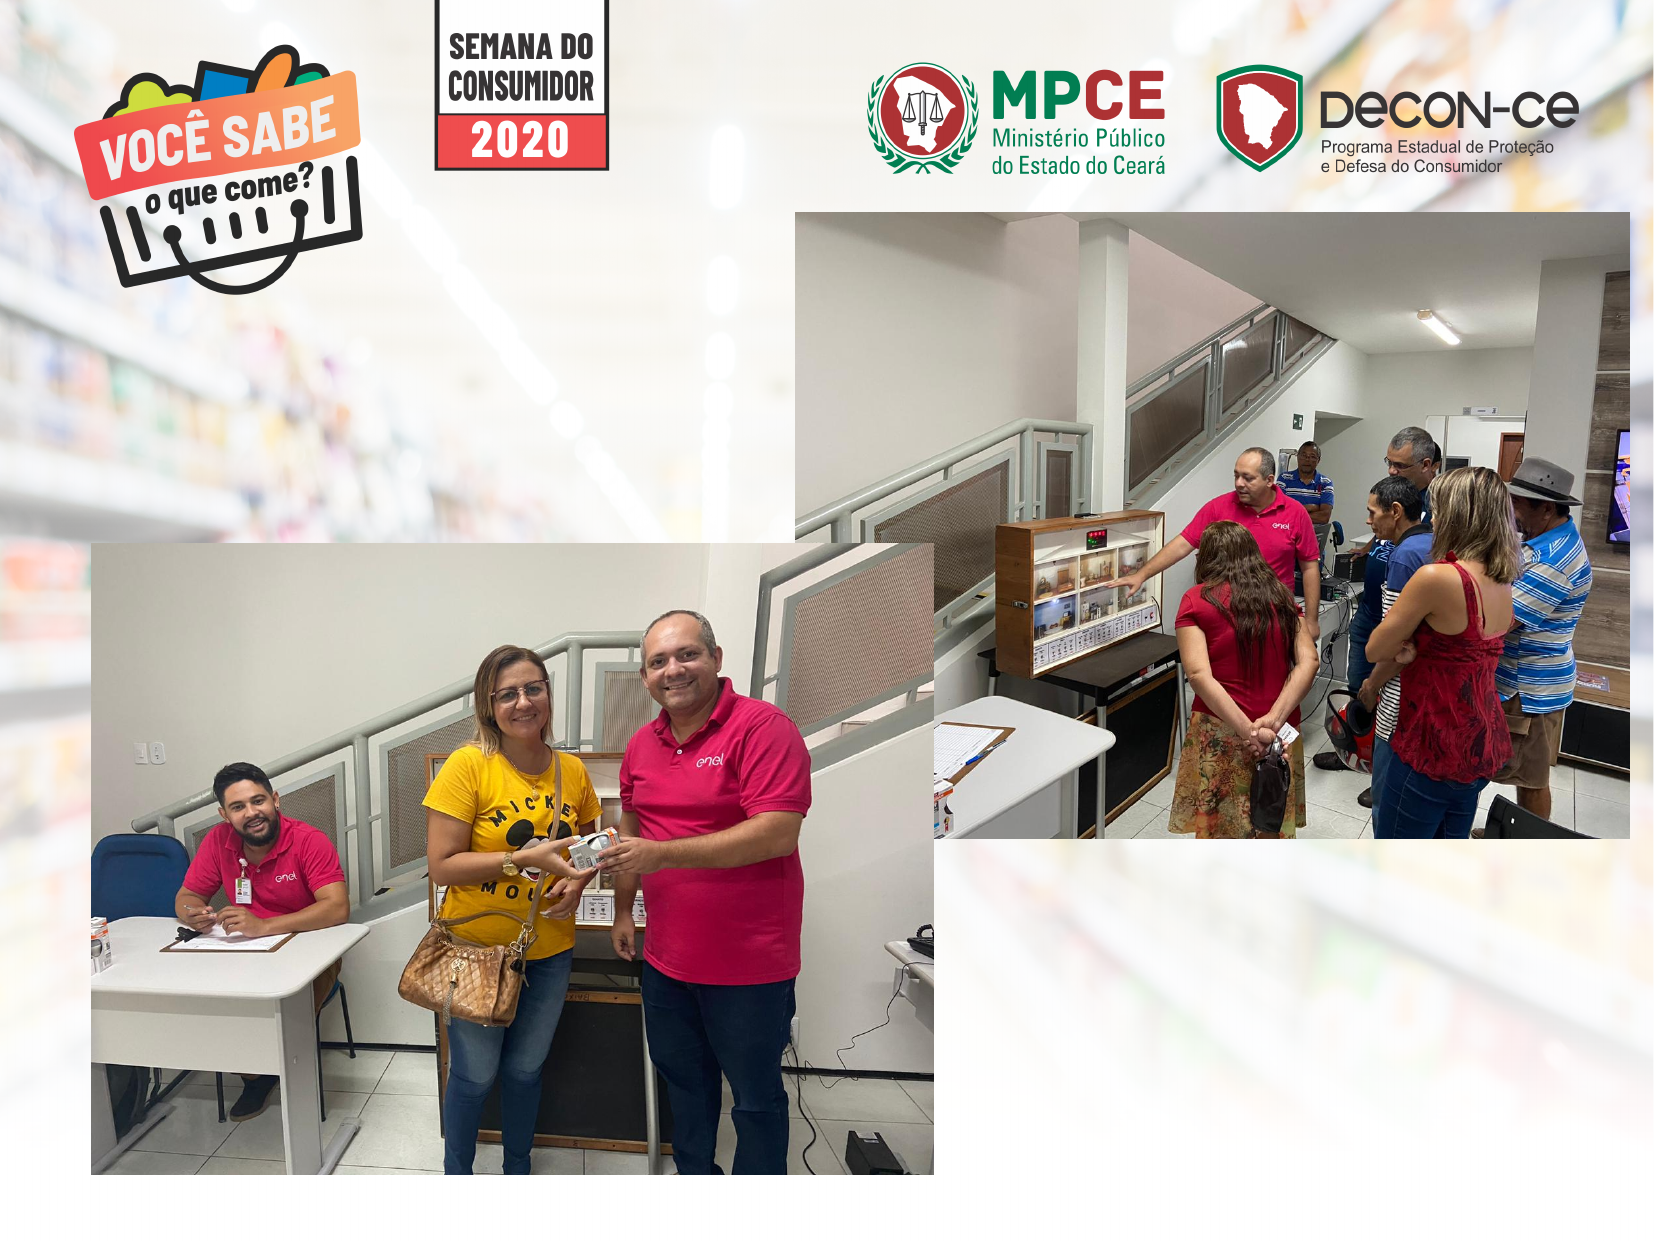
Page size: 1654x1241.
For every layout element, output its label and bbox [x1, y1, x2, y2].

picture [91, 212, 1630, 1175]
